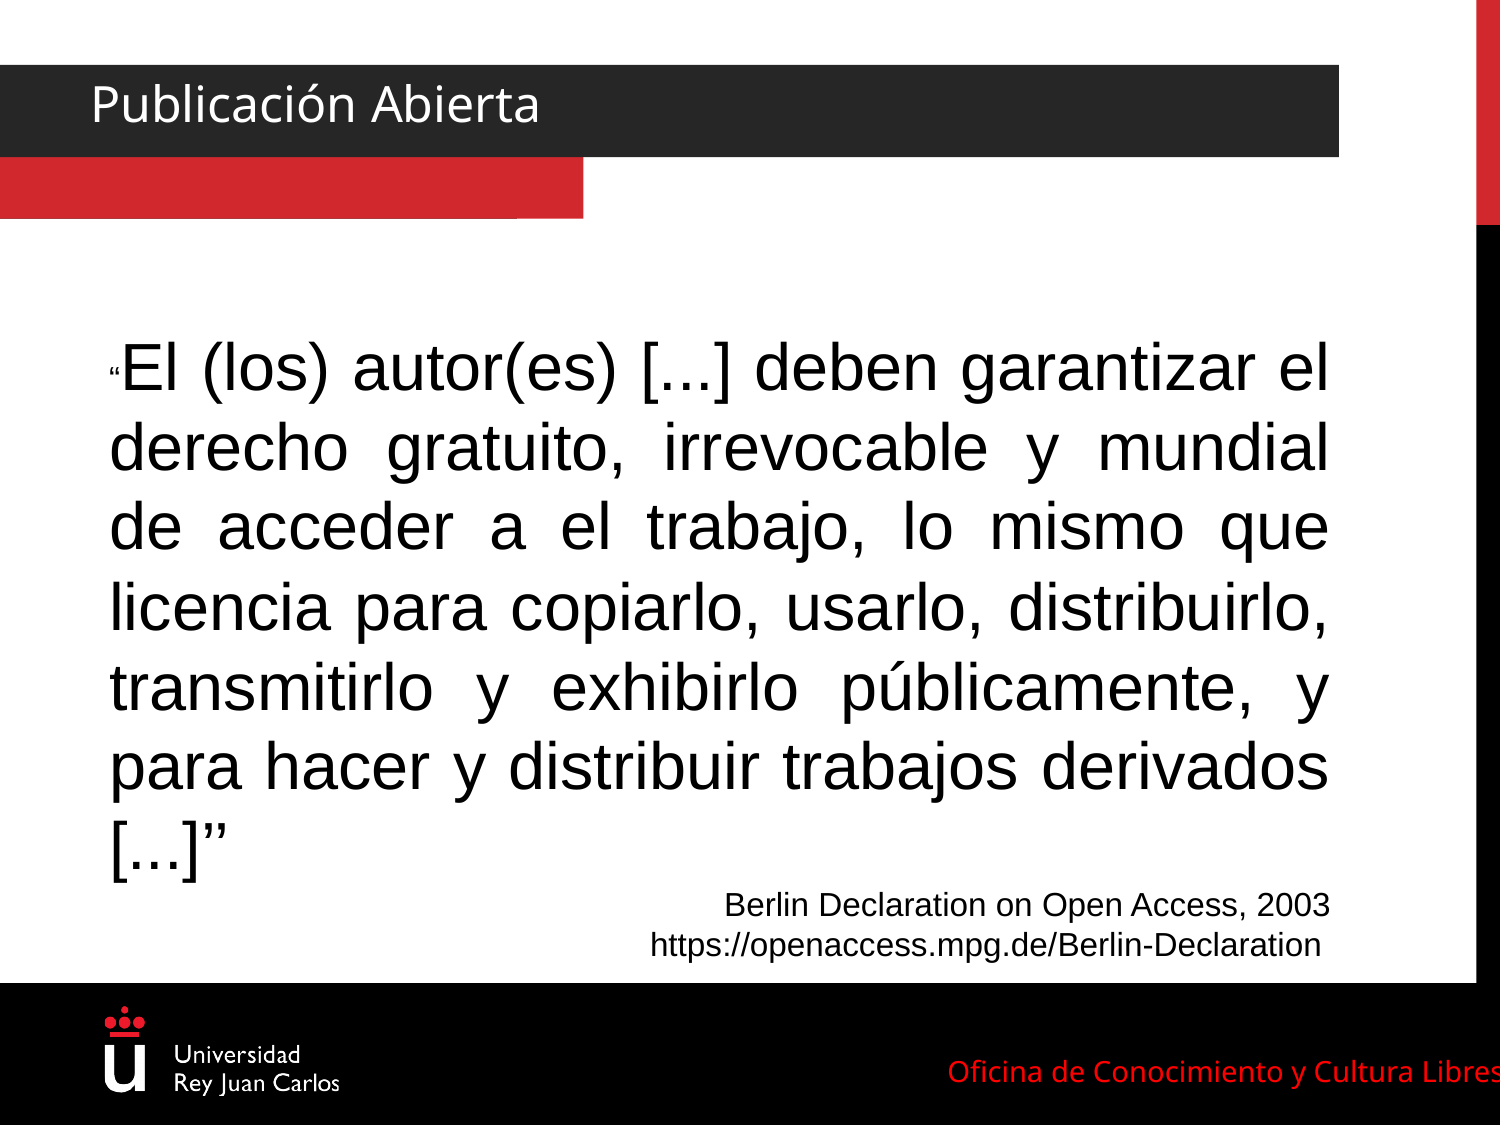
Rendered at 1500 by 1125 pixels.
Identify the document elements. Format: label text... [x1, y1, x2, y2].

text_box Publicación Abierta [0, 64, 1339, 158]
text_box “El (los) autor(es) [...] deben garantizar el derecho gratuito, irrevocable y mundial de acceder a el trabajo, lo mismo que licencia para copiarlo, usarlo, distribuirlo, transmitirlo y exhibirlo públicamente, y para hacer y distribuir trabajos derivados [...]’’ Berlin Declaration on Open Access, 2003 https://openaccess.mpg.de/Berlin-Declaration [94, 276, 1349, 1019]
text_box [0, 984, 1500, 1125]
text_box [73, 261, 1374, 889]
text_box [0, 158, 584, 219]
picture [104, 1019, 339, 1096]
text_box Oficina de Conocimiento y Cultura Libres [932, 1046, 1500, 1097]
